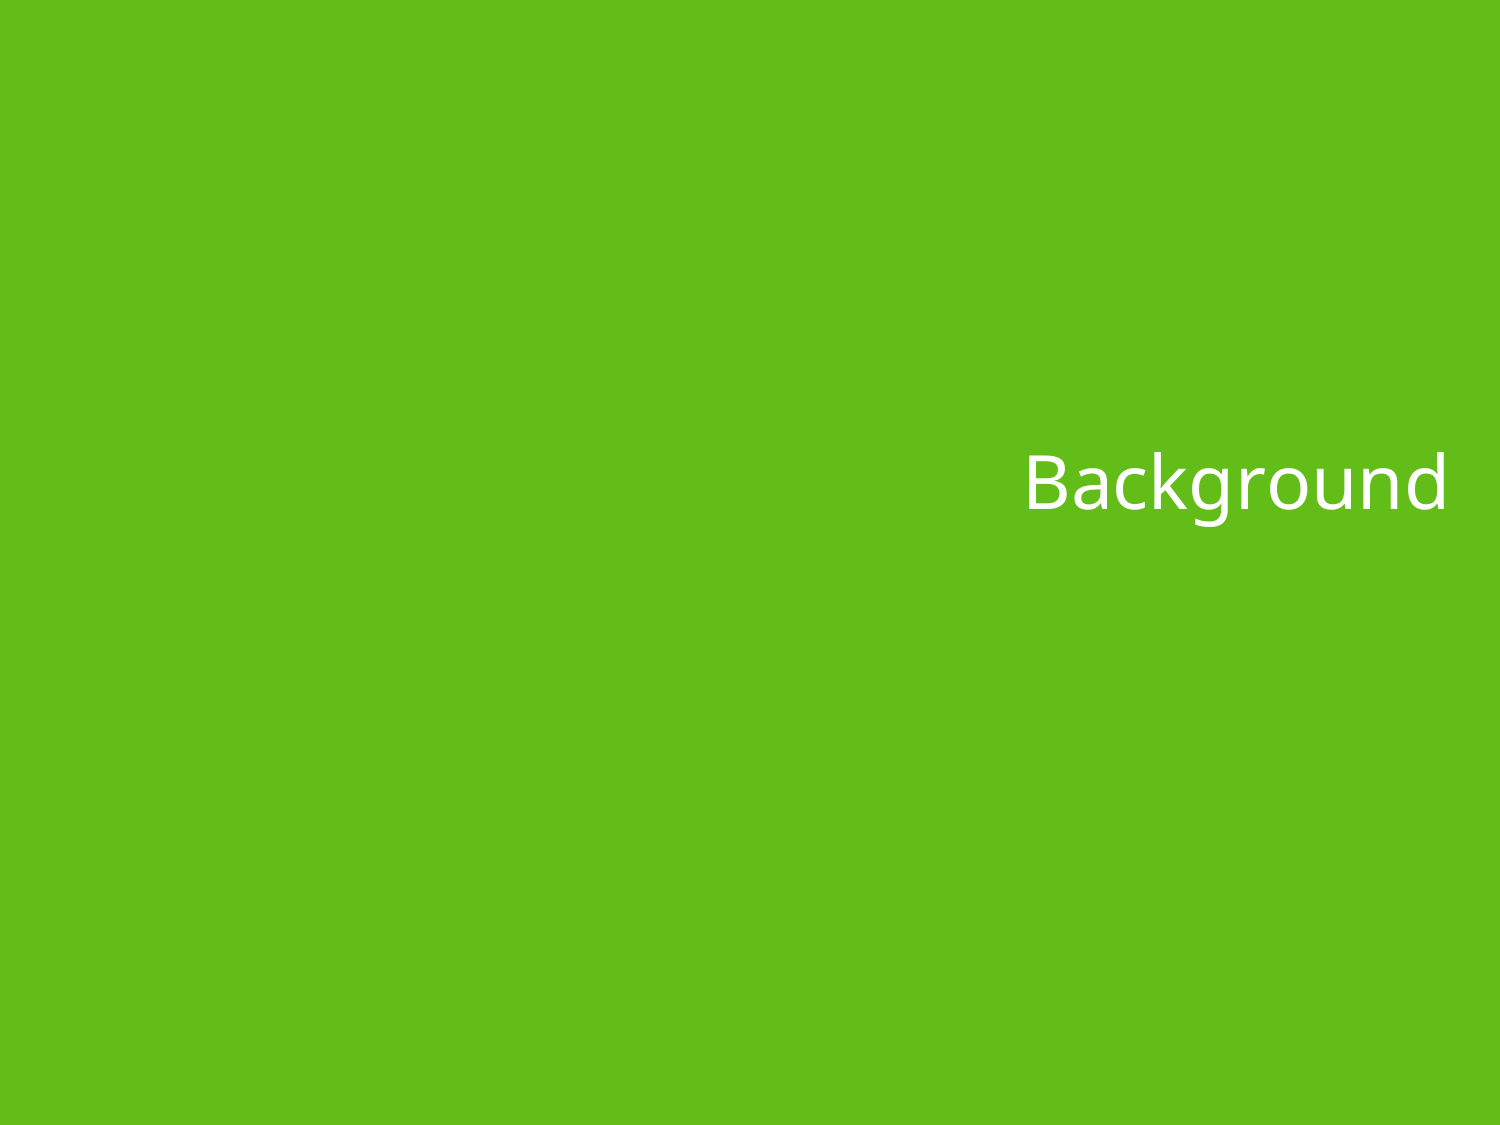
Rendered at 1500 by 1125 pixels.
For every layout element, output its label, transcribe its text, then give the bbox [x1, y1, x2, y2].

title Background [245, 386, 1451, 575]
